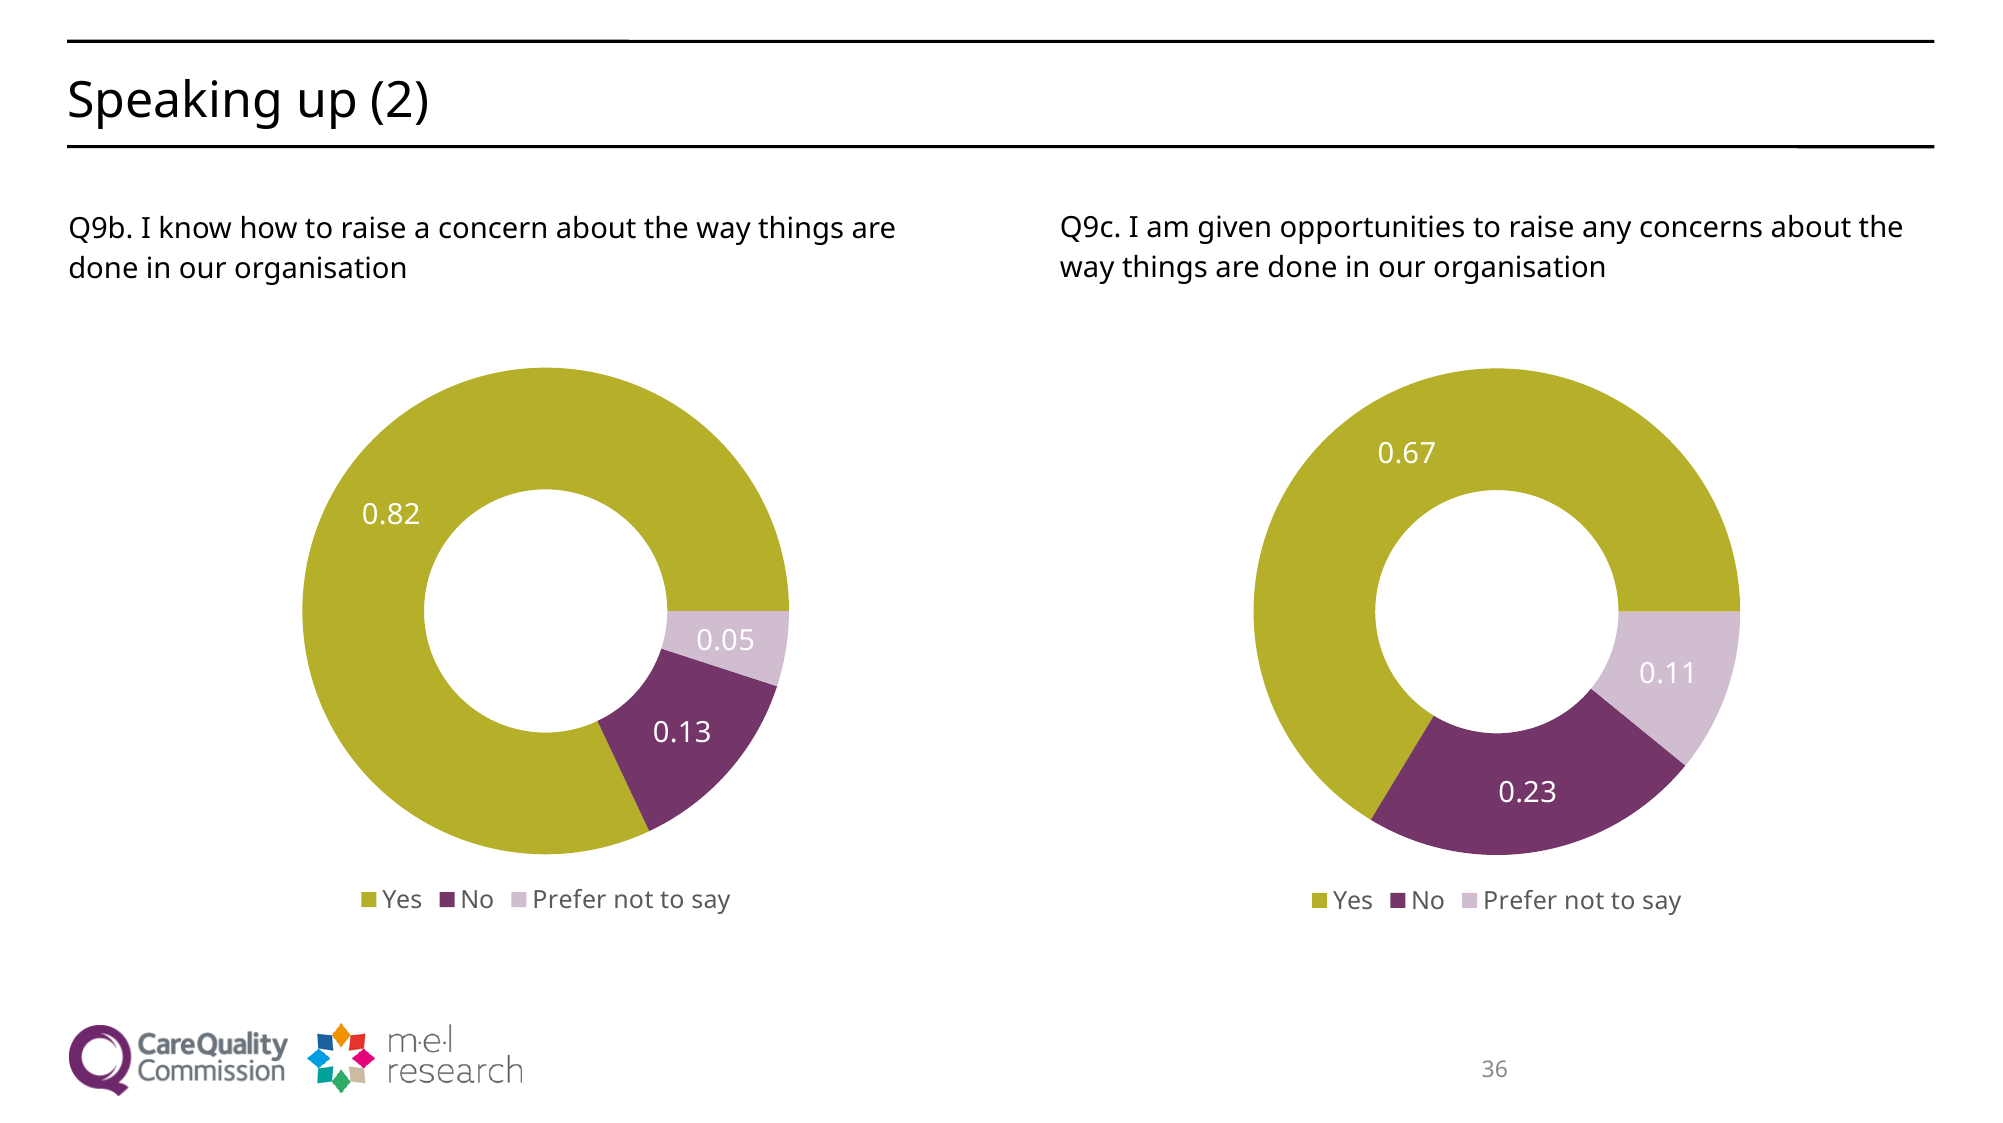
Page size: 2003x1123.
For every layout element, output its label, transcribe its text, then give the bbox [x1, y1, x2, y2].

chart [150, 356, 942, 923]
slide_number 36 [1466, 1039, 1934, 1100]
chart [1101, 357, 1893, 924]
text_box Q9c. I am given opportunities to raise any concerns about the way things are done in our organisation [1060, 201, 1934, 284]
picture [307, 1023, 522, 1093]
text_box Q9b. I know how to raise a concern about the way things are done in our organisation [68, 201, 942, 284]
picture [67, 1023, 291, 1099]
title Speaking up (2) [67, 48, 1935, 136]
